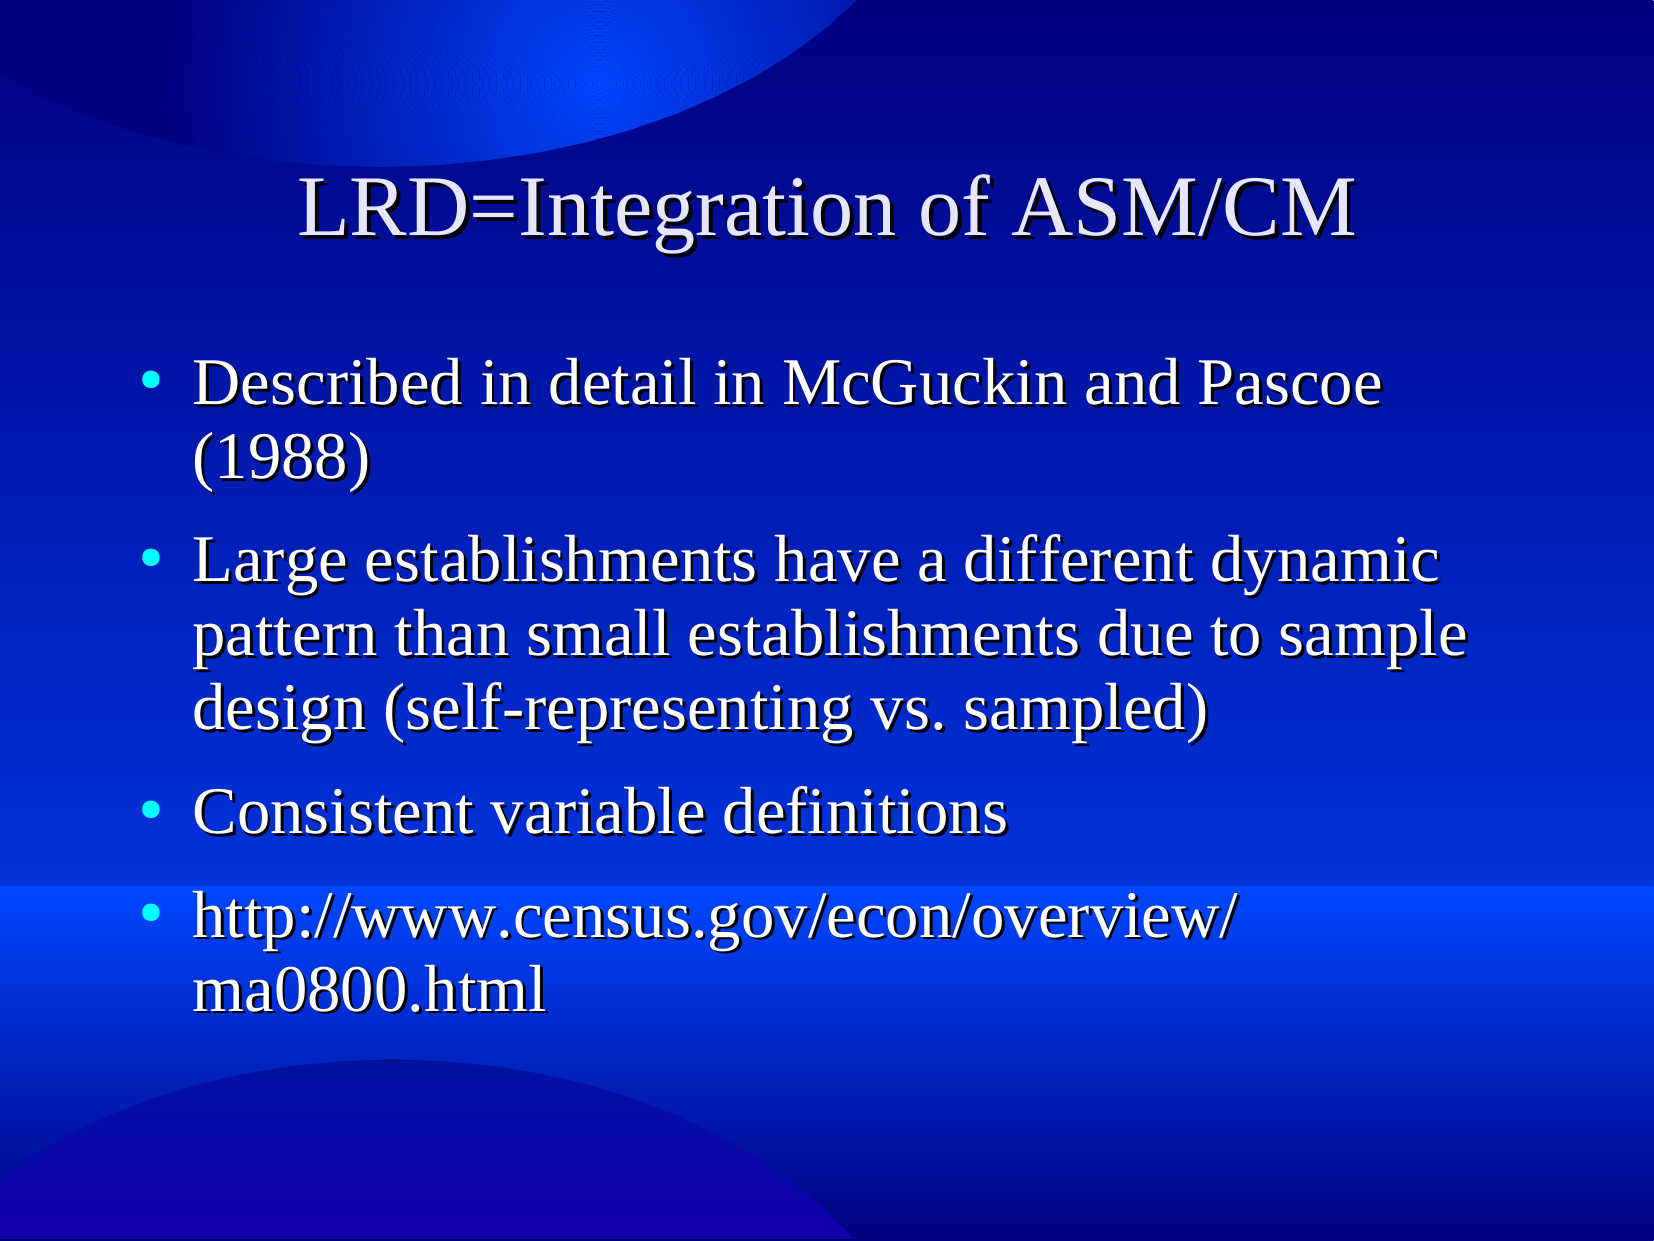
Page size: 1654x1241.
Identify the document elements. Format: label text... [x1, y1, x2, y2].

list Described in detail in McGuckin and Pascoe (1988) Large establishments have a different dynamic pattern than small establishments due to sample design (self-representing vs. sampled) Consistent variable definitions http://www.census.gov/econ/overview/ma0800.html [121, 344, 1534, 1164]
title LRD=Integration of ASM/CM [121, 102, 1534, 310]
